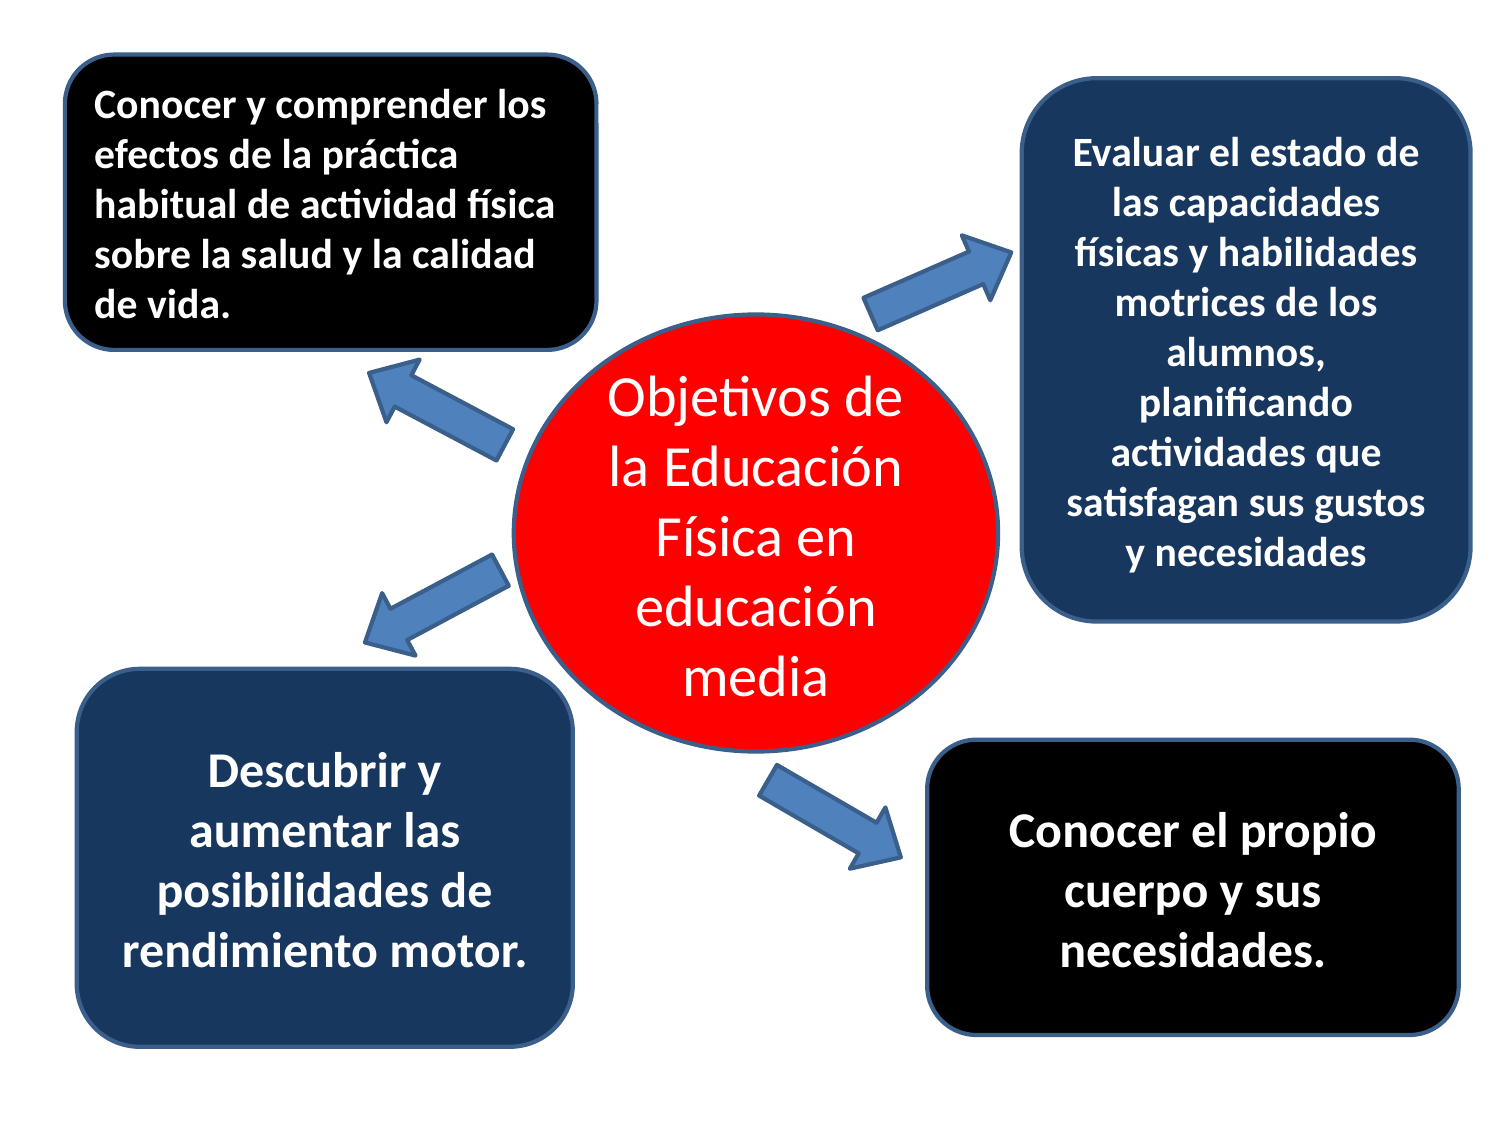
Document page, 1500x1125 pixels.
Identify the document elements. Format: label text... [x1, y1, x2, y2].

text_box Conocer el propio cuerpo y sus necesidades. [927, 739, 1459, 1036]
text_box Descubrir y aumentar las posibilidades de rendimiento motor. [76, 668, 573, 1047]
text_box [863, 235, 1012, 331]
text_box Objetivos de la Educación Física en educación media [513, 314, 999, 752]
text_box [369, 359, 514, 461]
text_box [364, 554, 509, 656]
text_box [759, 764, 901, 869]
text_box Evaluar el estado de las capacidades físicas y habilidades motrices de los alumnos, planificando actividades que satisfagan sus gustos y necesidades [1021, 78, 1471, 622]
text_box Conocer y comprender los efectos de la práctica habitual de actividad física sobre la salud y la calidad de vida. [64, 54, 597, 350]
